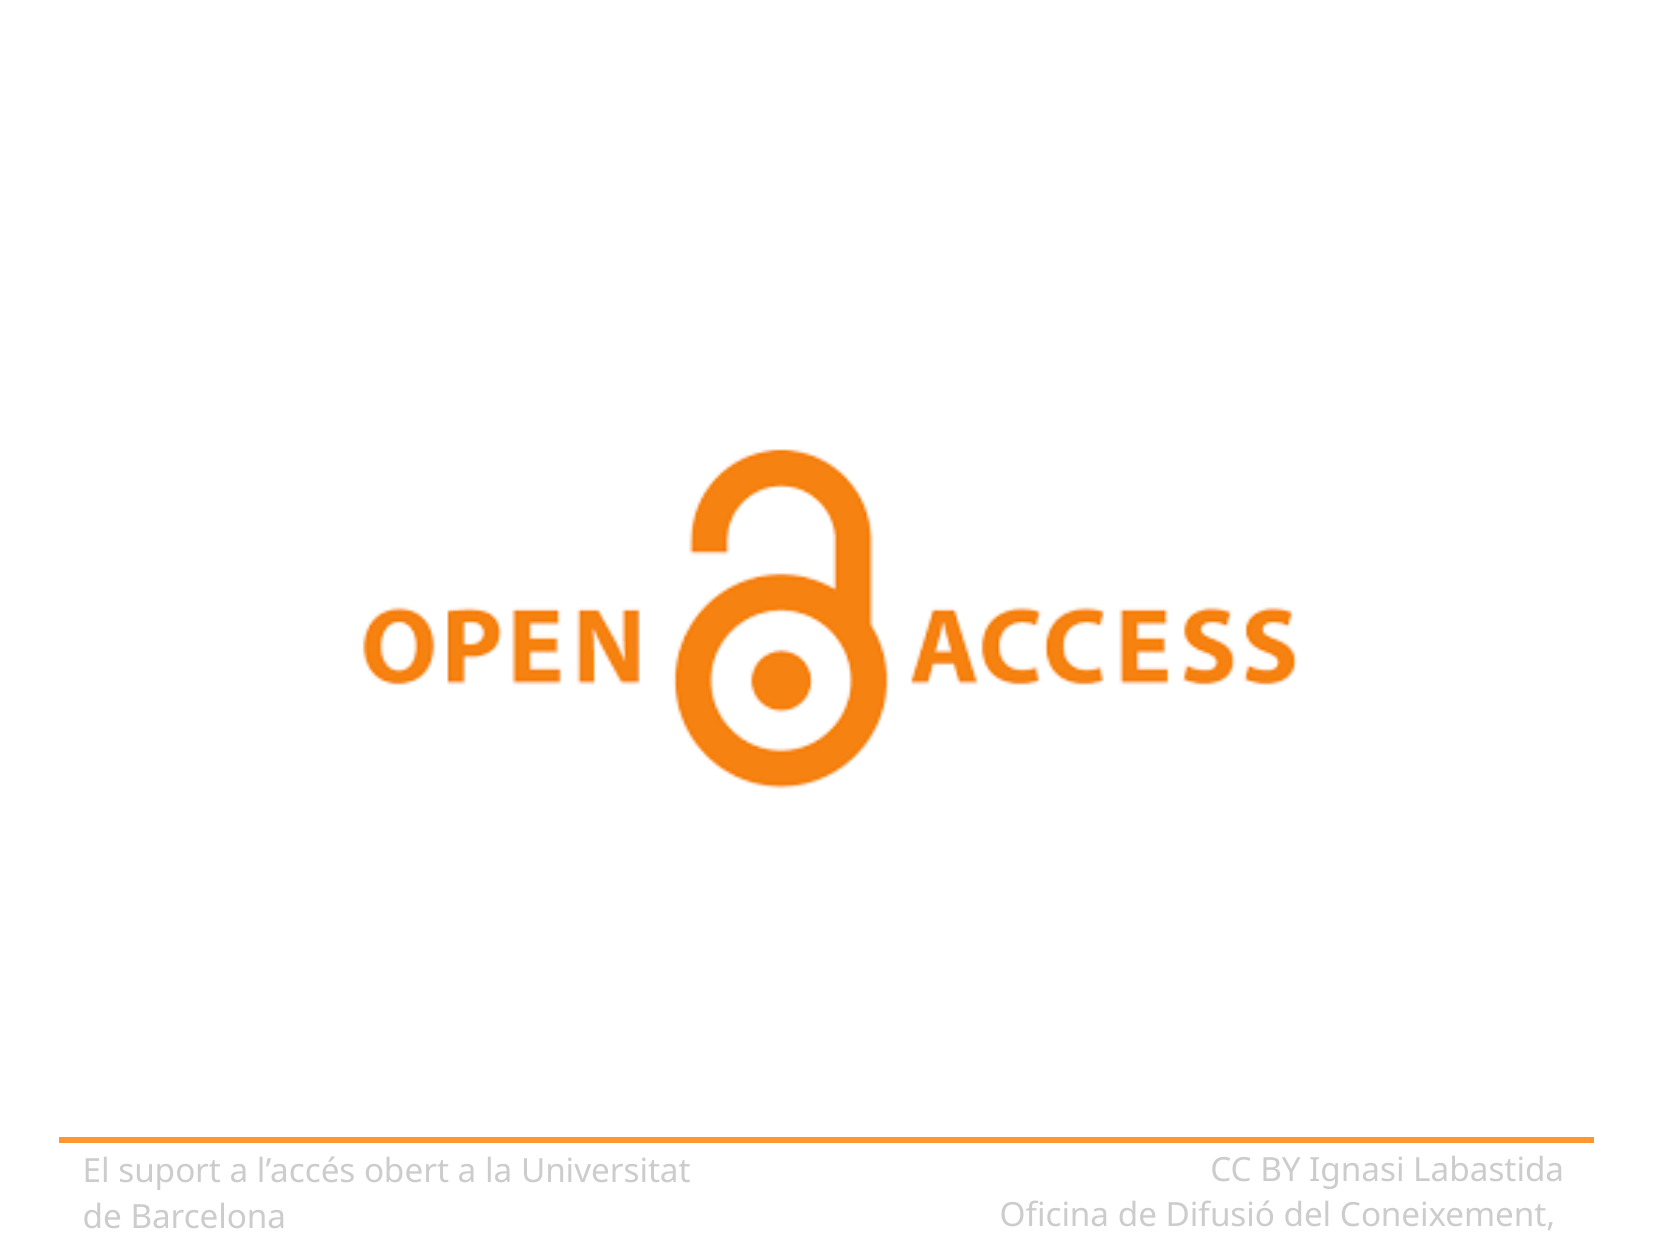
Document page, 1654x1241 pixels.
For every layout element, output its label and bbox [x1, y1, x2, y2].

picture [328, 420, 1326, 820]
